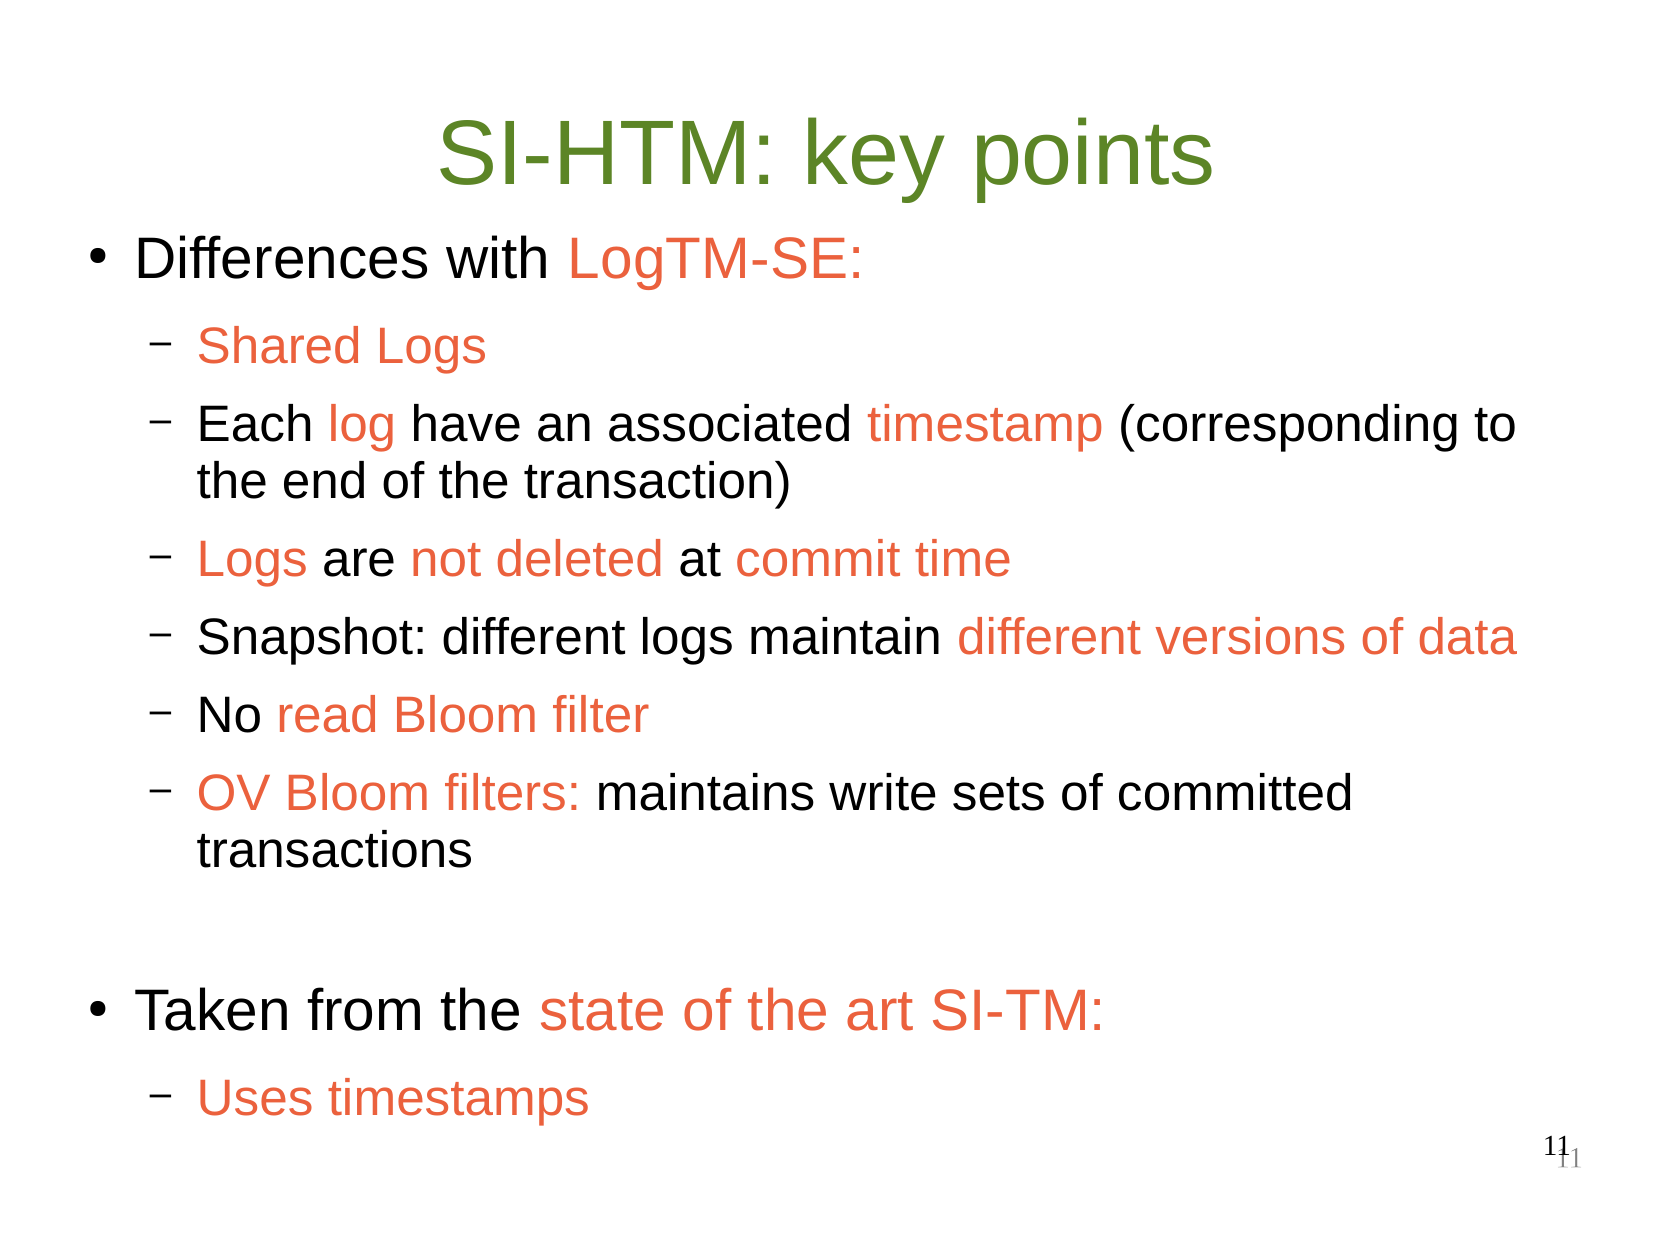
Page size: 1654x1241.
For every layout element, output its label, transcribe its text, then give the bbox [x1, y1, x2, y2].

title SI-HTM: key points [82, 49, 1571, 257]
list Differences with LogTM-SE: Shared Logs Each log have an associated timestamp (corresponding to the end of the transaction) Logs are not deleted at commit time Snapshot: different logs maintain different versions of data No read Bloom filter OV Bloom filters: maintains write sets of committed transactions Taken from the state of the art SI-TM: Uses timestamps [71, 225, 1561, 1141]
